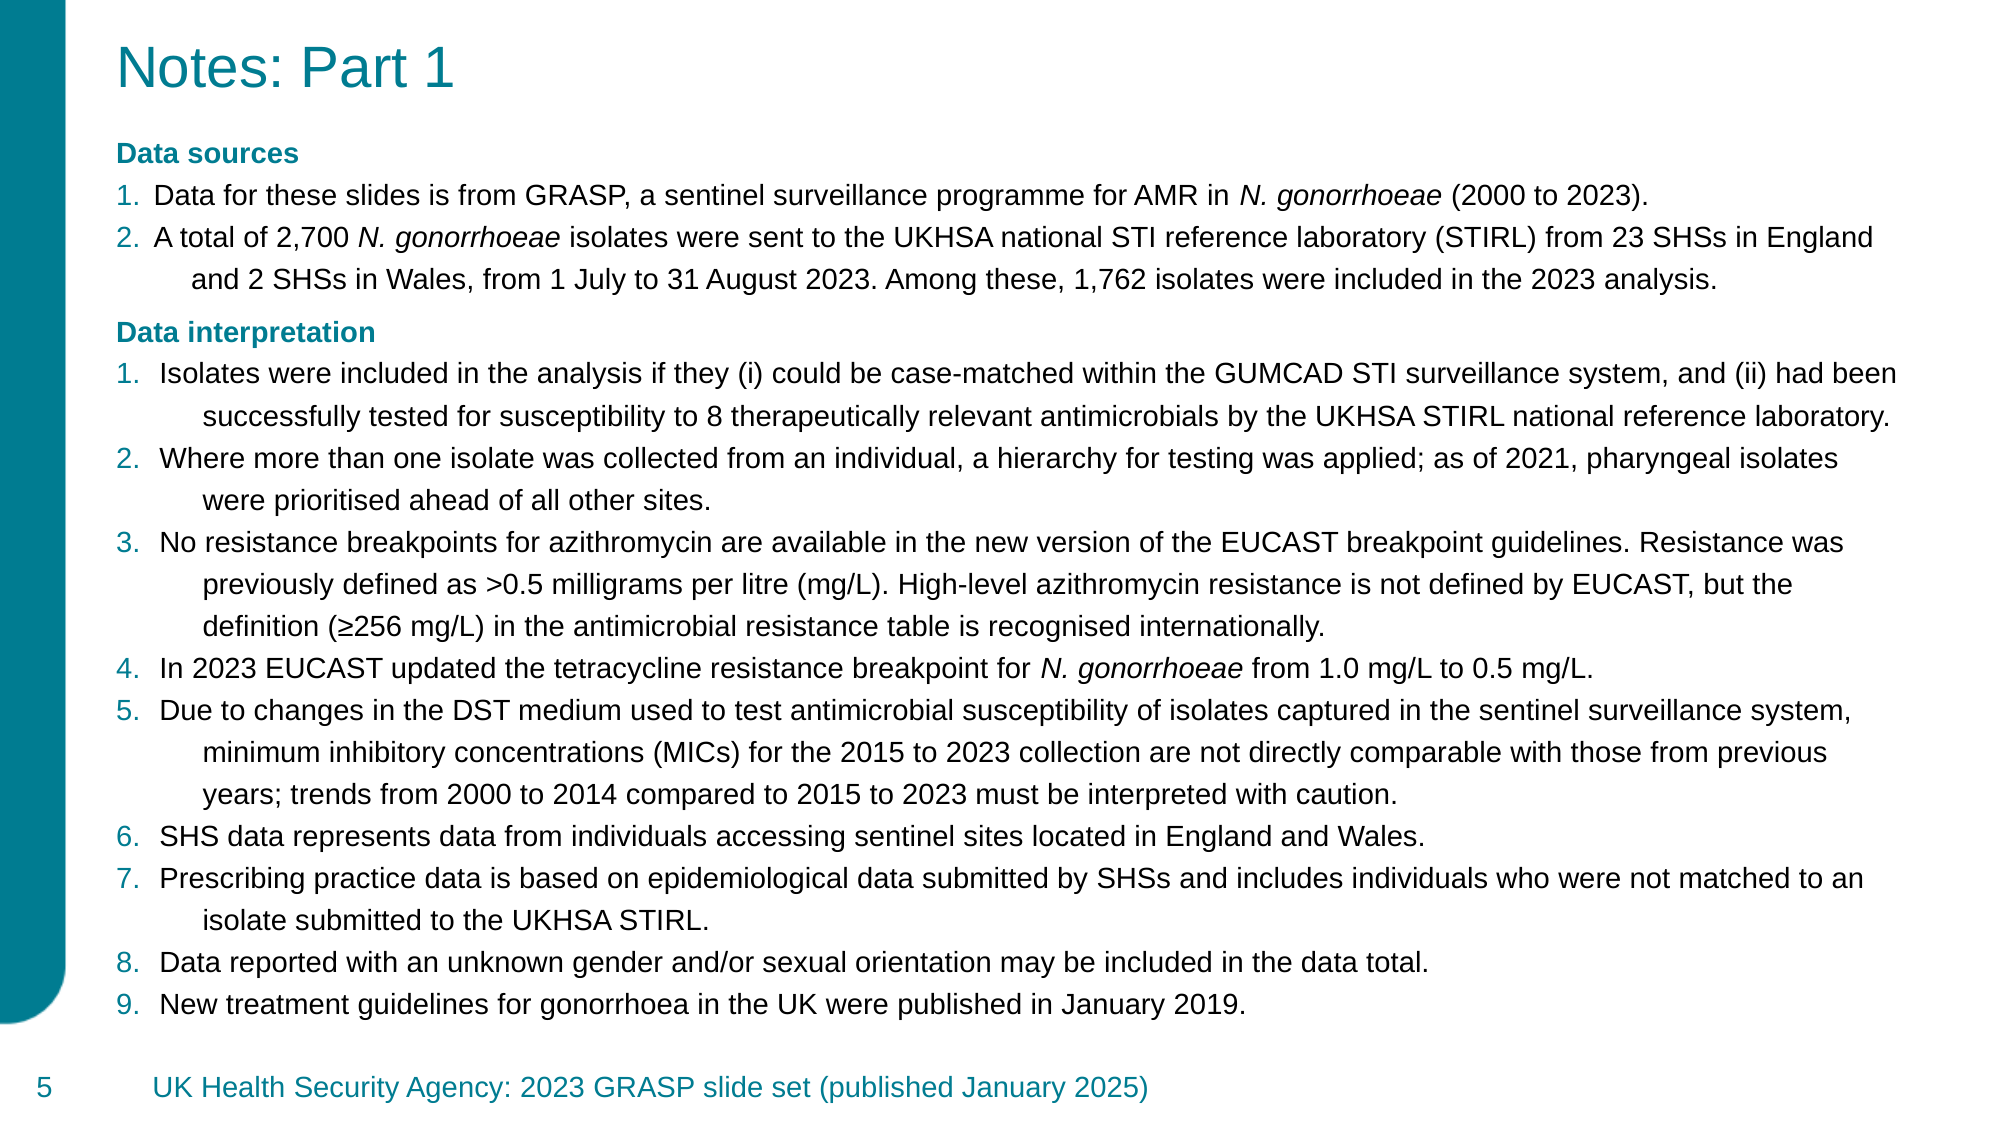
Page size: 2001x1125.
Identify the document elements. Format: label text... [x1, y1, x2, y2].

list Data sources Data for these slides is from GRASP, a sentinel surveillance programme for AMR in N. gonorrhoeae (2000 to 2023). A total of 2,700 N. gonorrhoeae isolates were sent to the UKHSA national STI reference laboratory (STIRL) from 23 SHSs in England and 2 SHSs in Wales, from 1 July to 31 August 2023. Among these, 1,762 isolates were included in the 2023 analysis. Data interpretation Isolates were included in the analysis if they (i) could be case-matched within the GUMCAD STI surveillance system, and (ii) had been successfully tested for susceptibility to 8 therapeutically relevant antimicrobials by the UKHSA STIRL national reference laboratory. Where more than one isolate was collected from an individual, a hierarchy for testing was applied; as of 2021, pharyngeal isolates were prioritised ahead of all other sites. No resistance breakpoints for azithromycin are available in the new version of the EUCAST breakpoint guidelines. Resistance was previously defined as >0.5 milligrams per litre (mg/L). High-level azithromycin resistance is not defined by EUCAST, but the definition (≥256 mg/L) in the antimicrobial resistance table is recognised internationally. In 2023 EUCAST updated the tetracycline resistance breakpoint for N. gonorrhoeae from 1.0 mg/L to 0.5 mg/L. Due to changes in the DST medium used to test antimicrobial susceptibility of isolates captured in the sentinel surveillance system, minimum inhibitory concentrations (MICs) for the 2015 to 2023 collection are not directly comparable with those from previous years; trends from 2000 to 2014 compared to 2015 to 2023 must be interpreted with caution. SHS data represents data from individuals accessing sentinel sites located in England and Wales. Prescribing practice data is based on epidemiological data submitted by SHSs and includes individuals who were not matched to an isolate submitted to the UKHSA STIRL. Data reported with an unknown gender and/or sexual orientation may be included in the data total. New treatment guidelines for gonorrhoea in the UK were published in January 2019. [101, 126, 1926, 1040]
text_box [21, 1056, 120, 1117]
text_box UK Health Security Agency: 2023 GRASP slide set (published January 2025) [137, 1056, 1780, 1116]
title Notes: Part 1 [101, 29, 1926, 108]
